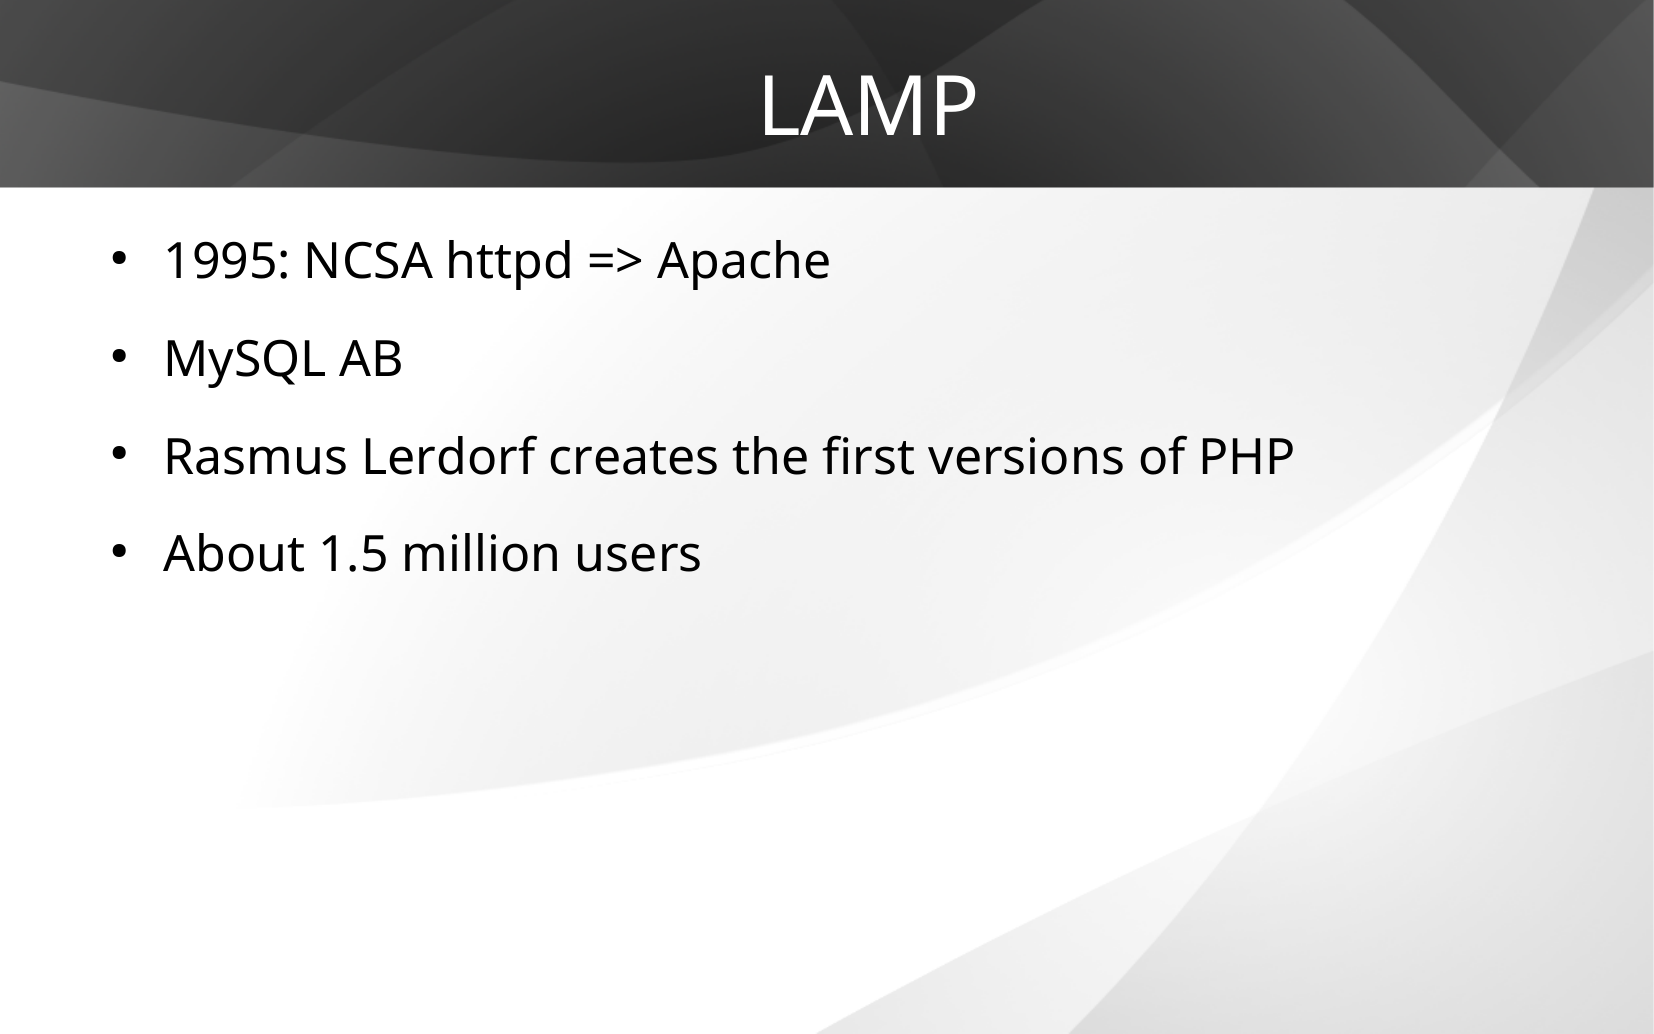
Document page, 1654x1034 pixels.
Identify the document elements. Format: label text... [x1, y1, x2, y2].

list 1995: NCSA httpd => Apache MySQL AB Rasmus Lerdorf creates the first versions of PHP About 1.5 million users [75, 225, 1613, 1013]
picture [0, 0, 1654, 1034]
title LAMP [124, 0, 1613, 208]
